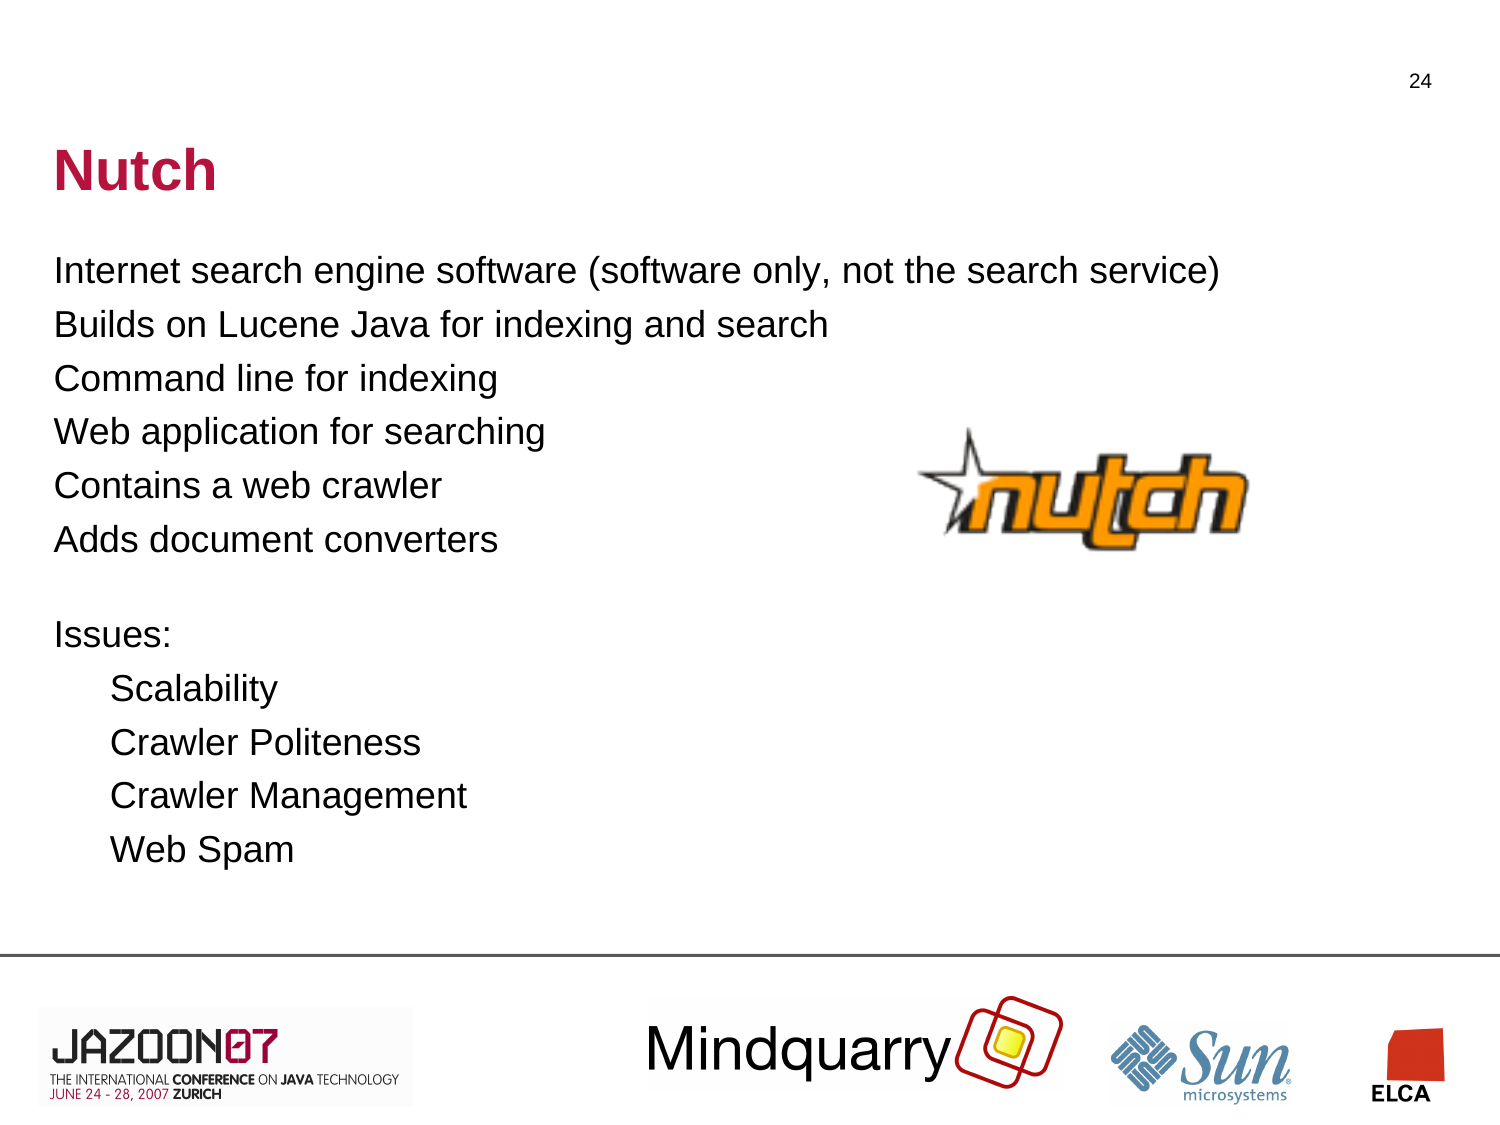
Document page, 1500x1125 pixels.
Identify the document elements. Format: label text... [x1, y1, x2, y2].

title Nutch [53, 119, 1447, 231]
picture [38, 1007, 413, 1106]
picture [1107, 1021, 1294, 1107]
picture [915, 422, 1265, 562]
list Internet search engine software (software only, not the search service) Builds on Lucene Java for indexing and search Command line for indexing Web application for searching Contains a web crawler Adds document converters Issues: Scalability Crawler Politeness Crawler Management Web Spam [53, 249, 1451, 953]
picture [649, 996, 1063, 1093]
picture [1370, 1025, 1446, 1105]
